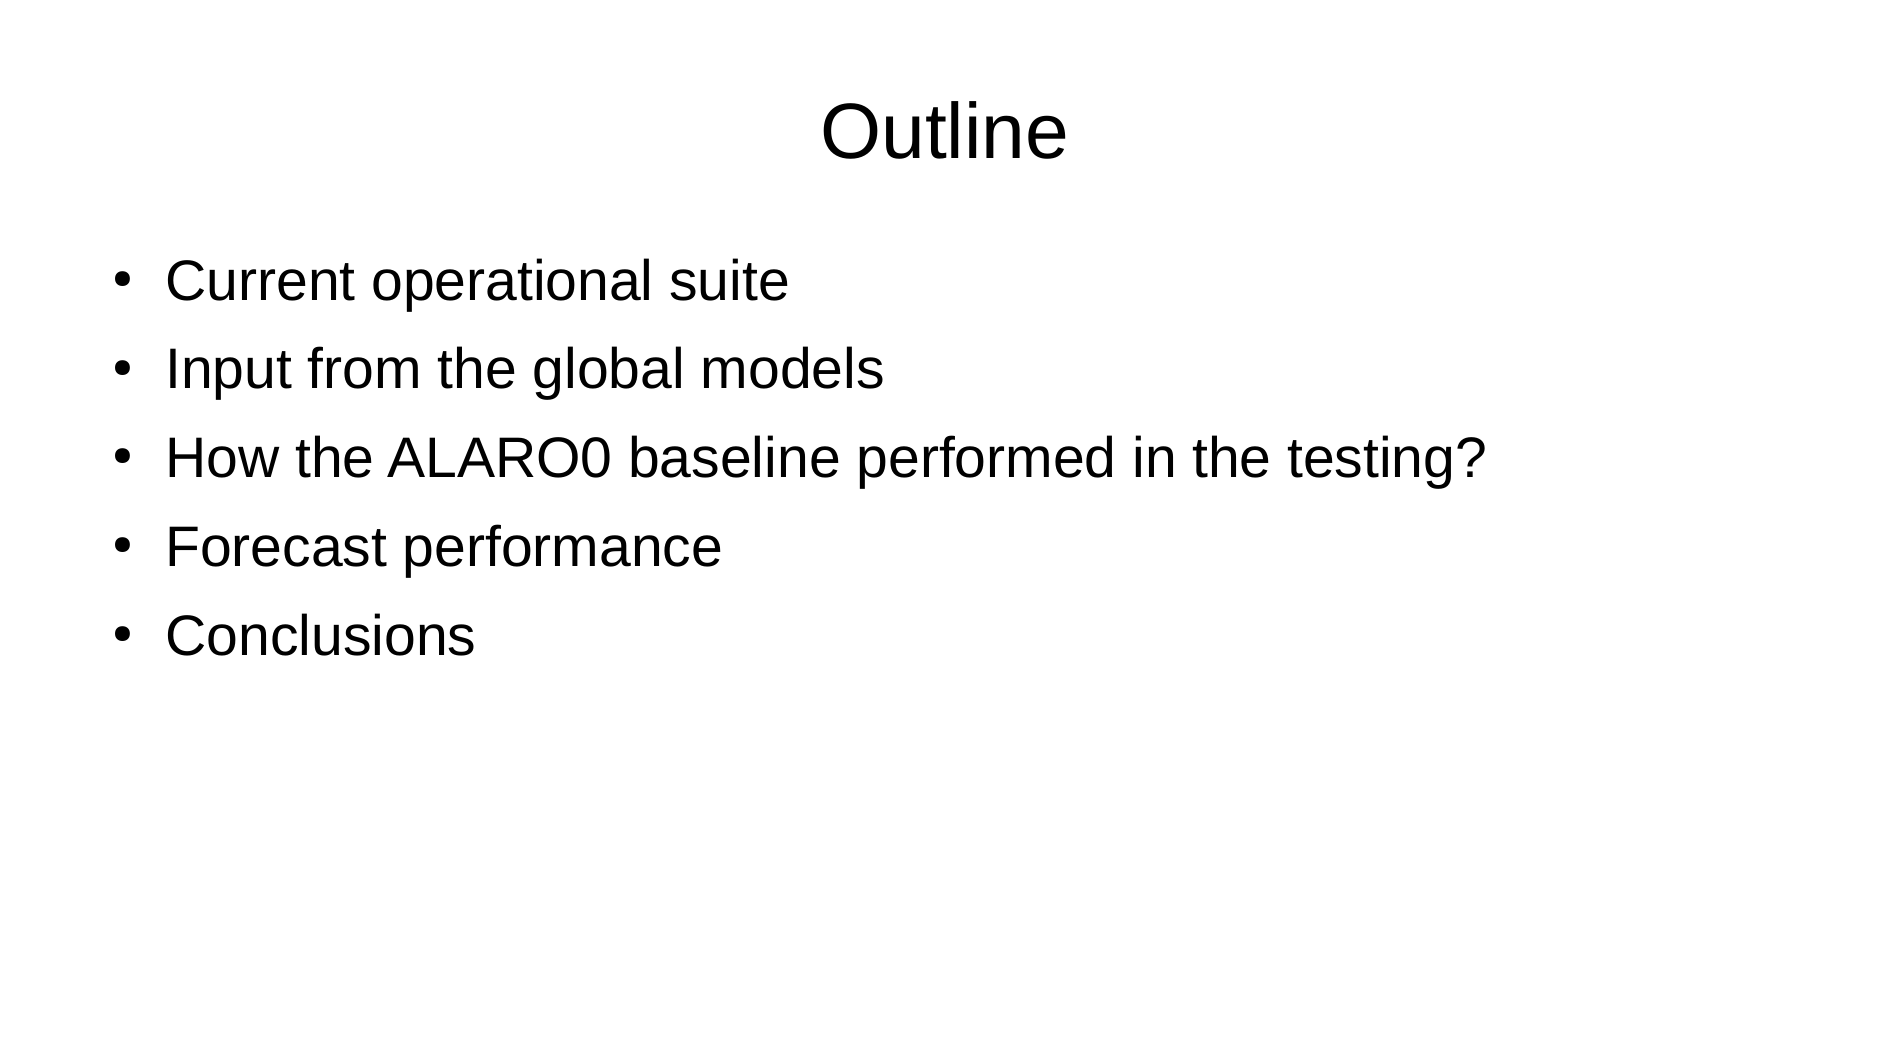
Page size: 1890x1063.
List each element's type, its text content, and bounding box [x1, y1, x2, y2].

list Current operational suite Input from the global models How the ALARO0 baseline performed in the testing? Forecast performance Conclusions [94, 248, 1758, 866]
title Outline [94, 42, 1796, 220]
